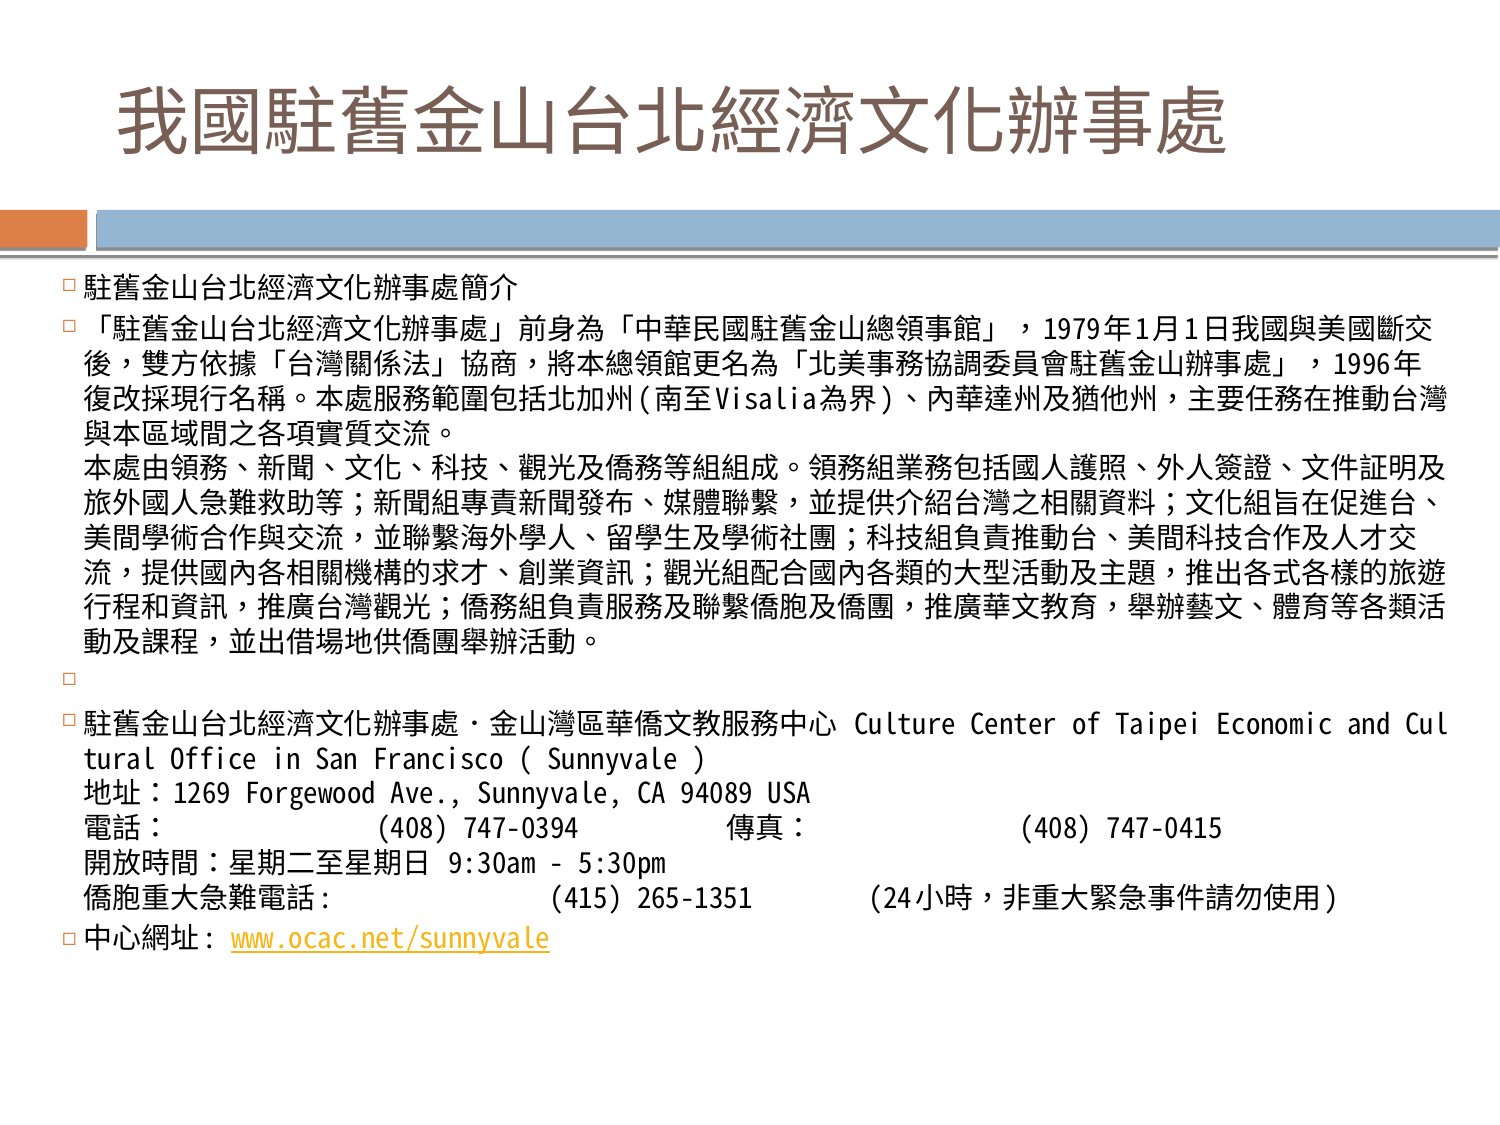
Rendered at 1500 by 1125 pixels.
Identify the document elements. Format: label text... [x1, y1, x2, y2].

title 我國駐舊金山台北經濟文化辦事處 [100, 37, 1438, 200]
list 駐舊金山台北經濟文化辦事處簡介 「駐舊金山台北經濟文化辦事處」前身為「中華民國駐舊金山總領事館」，1979年1月1日我國與美國斷交後，雙方依據「台灣關係法」協商，將本總領館更名為「北美事務協調委員會駐舊金山辦事處」，1996年復改採現行名稱。本處服務範圍包括北加州(南至Visalia為界)、內華達州及猶他州，主要任務在推動台灣與本區域間之各項實質交流。 本處由領務、新聞、文化、科技、觀光及僑務等組組成。領務組業務包括國人護照、外人簽證、文件証明及旅外國人急難救助等；新聞組專責新聞發布、媒體聯繫，並提供介紹台灣之相關資料；文化組旨在促進台、美間學術合作與交流，並聯繫海外學人、留學生及學術社團；科技組負責推動台、美間科技合作及人才交流，提供國內各相關機構的求才、創業資訊；觀光組配合國內各類的大型活動及主題，推出各式各樣的旅遊行程和資訊，推廣台灣觀光；僑務組負責服務及聯繫僑胞及僑團，推廣華文教育，舉辦藝文、體育等各類活動及課程，並出借場地供僑團舉辦活動。 駐舊金山台北經濟文化辦事處．金山灣區華僑文教服務中心 Culture Center of Taipei Economic and Cultural Office in San Francisco ( Sunnyvale ) 地址：1269 Forgewood Ave., Sunnyvale, CA 94089 USA 電話： (408) 747-0394 傳真： (408) 747-0415 開放時間：星期二至星期日 9:30am - 5:30pm 僑胞重大急難電話: (415) 265-1351 (24小時，非重大緊急事件請勿使用) 中心網址: www.ocac.net/sunnyvale [46, 262, 1465, 1000]
